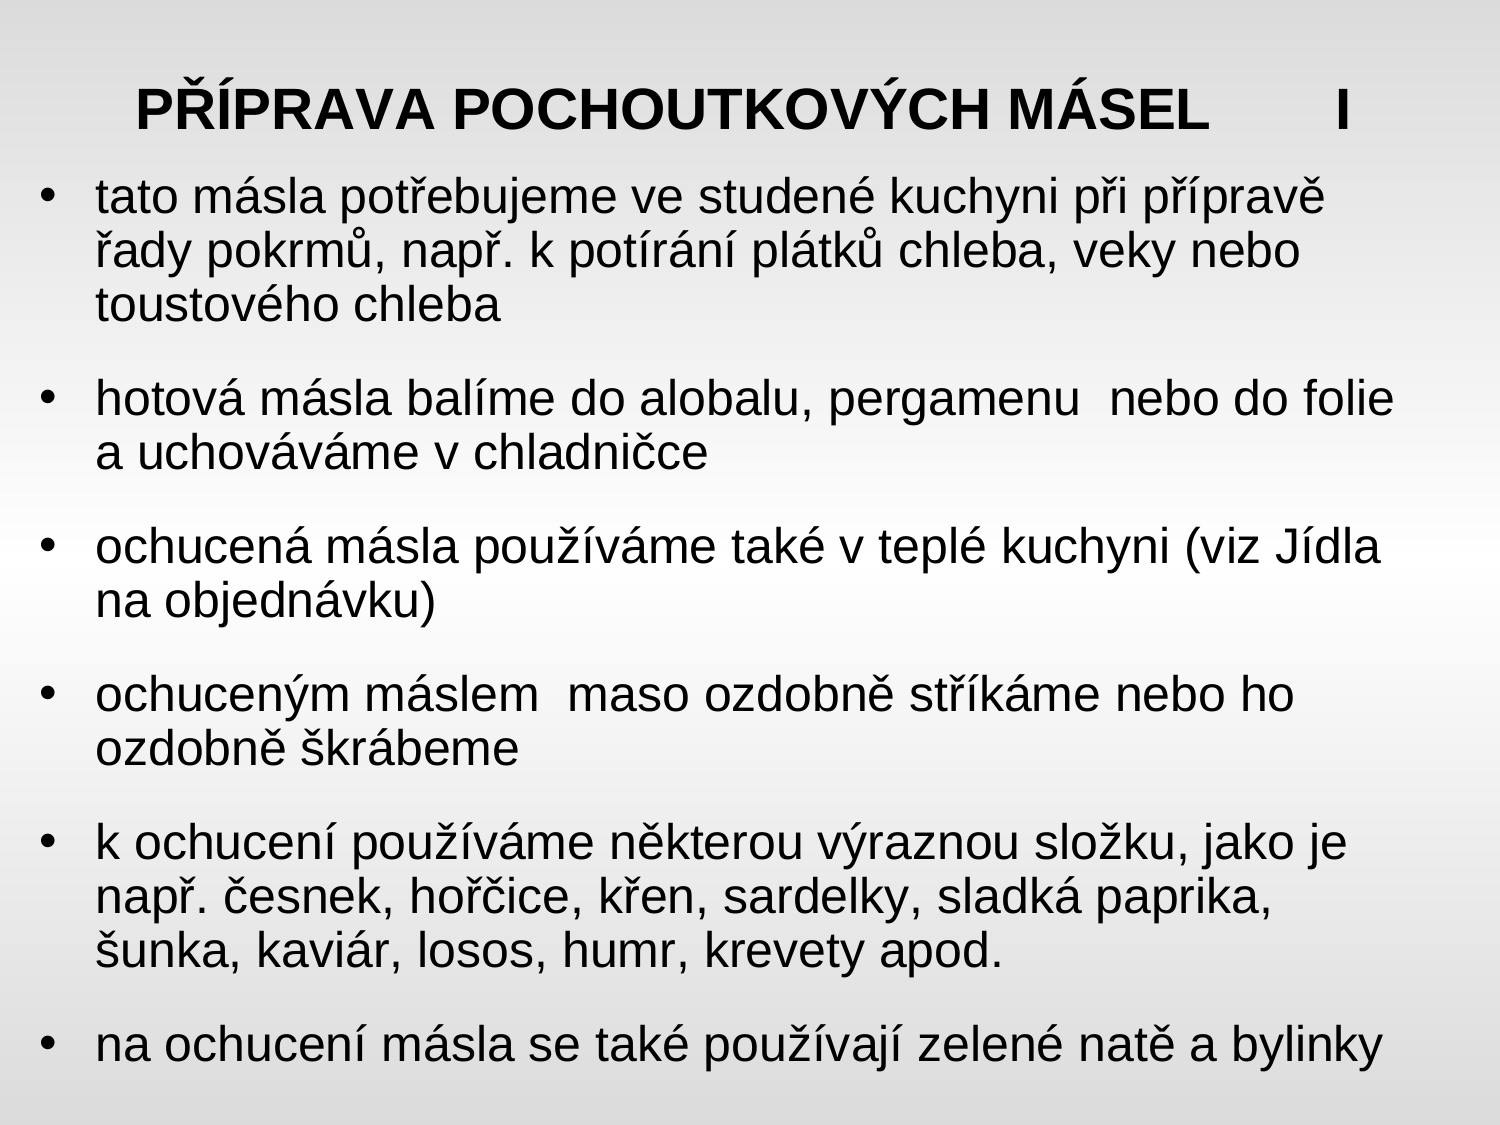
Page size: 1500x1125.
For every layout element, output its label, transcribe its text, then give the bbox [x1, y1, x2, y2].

list tato másla potřebujeme ve studené kuchyni při přípravě řady pokrmů, např. k potírání plátků chleba, veky nebo toustového chleba hotová másla balíme do alobalu, pergamenu nebo do folie a uchováváme v chladničce ochucená másla používáme také v teplé kuchyni (viz Jídla na objednávku) ochuceným máslem maso ozdobně stříkáme nebo ho ozdobně škrábeme k ochucení používáme některou výraznou složku, jako je např. česnek, hořčice, křen, sardelky, sladká paprika, šunka, kaviár, losos, humr, krevety apod. na ochucení másla se také používají zelené natě a bylinky [24, 162, 1450, 1101]
title PŘÍPRAVA POCHOUTKOVÝCH MÁSEL I [62, 49, 1426, 162]
